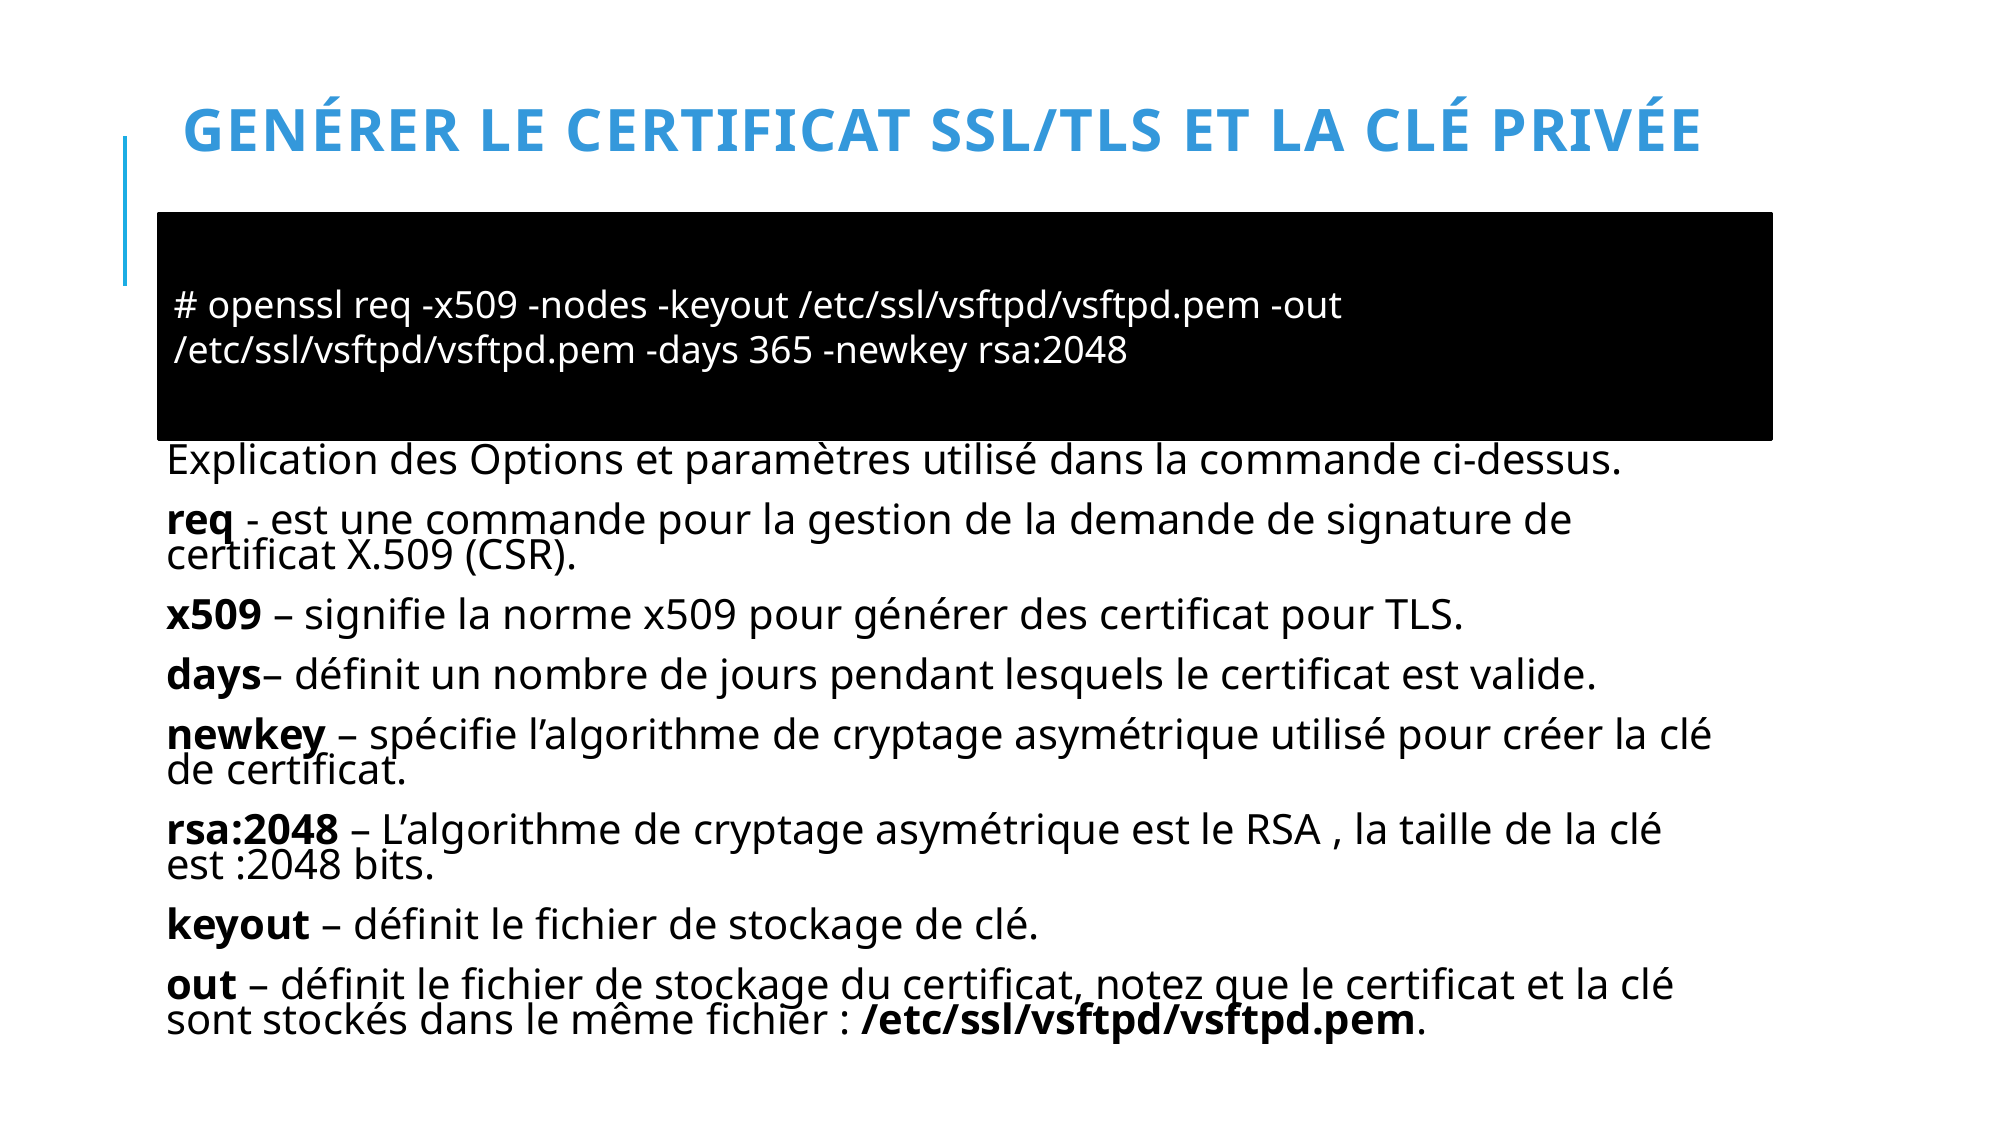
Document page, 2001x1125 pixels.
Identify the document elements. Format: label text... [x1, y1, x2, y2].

list Explication des Options et paramètres utilisé dans la commande ci-dessus. req - est une commande pour la gestion de la demande de signature de certificat X.509 (CSR). x509 – signifie la norme x509 pour générer des certificat pour TLS. days– définit un nombre de jours pendant lesquels le certificat est valide. newkey – spécifie l’algorithme de cryptage asymétrique utilisé pour créer la clé de certificat. rsa:2048 – L’algorithme de cryptage asymétrique est le RSA , la taille de la clé est :2048 bits. keyout – définit le fichier de stockage de clé. out – définit le fichier de stockage du certificat, notez que le certificat et la clé sont stockés dans le même fichier : /etc/ssl/vsftpd/vsftpd.pem. [158, 243, 1754, 1125]
title Genérer le certificat SSL/TLS et la clé privée [168, 90, 1763, 213]
text_box # openssl req -x509 -nodes -keyout /etc/ssl/vsftpd/vsftpd.pem -out /etc/ssl/vsftpd/vsftpd.pem -days 365 -newkey rsa:2048 [159, 213, 1772, 439]
